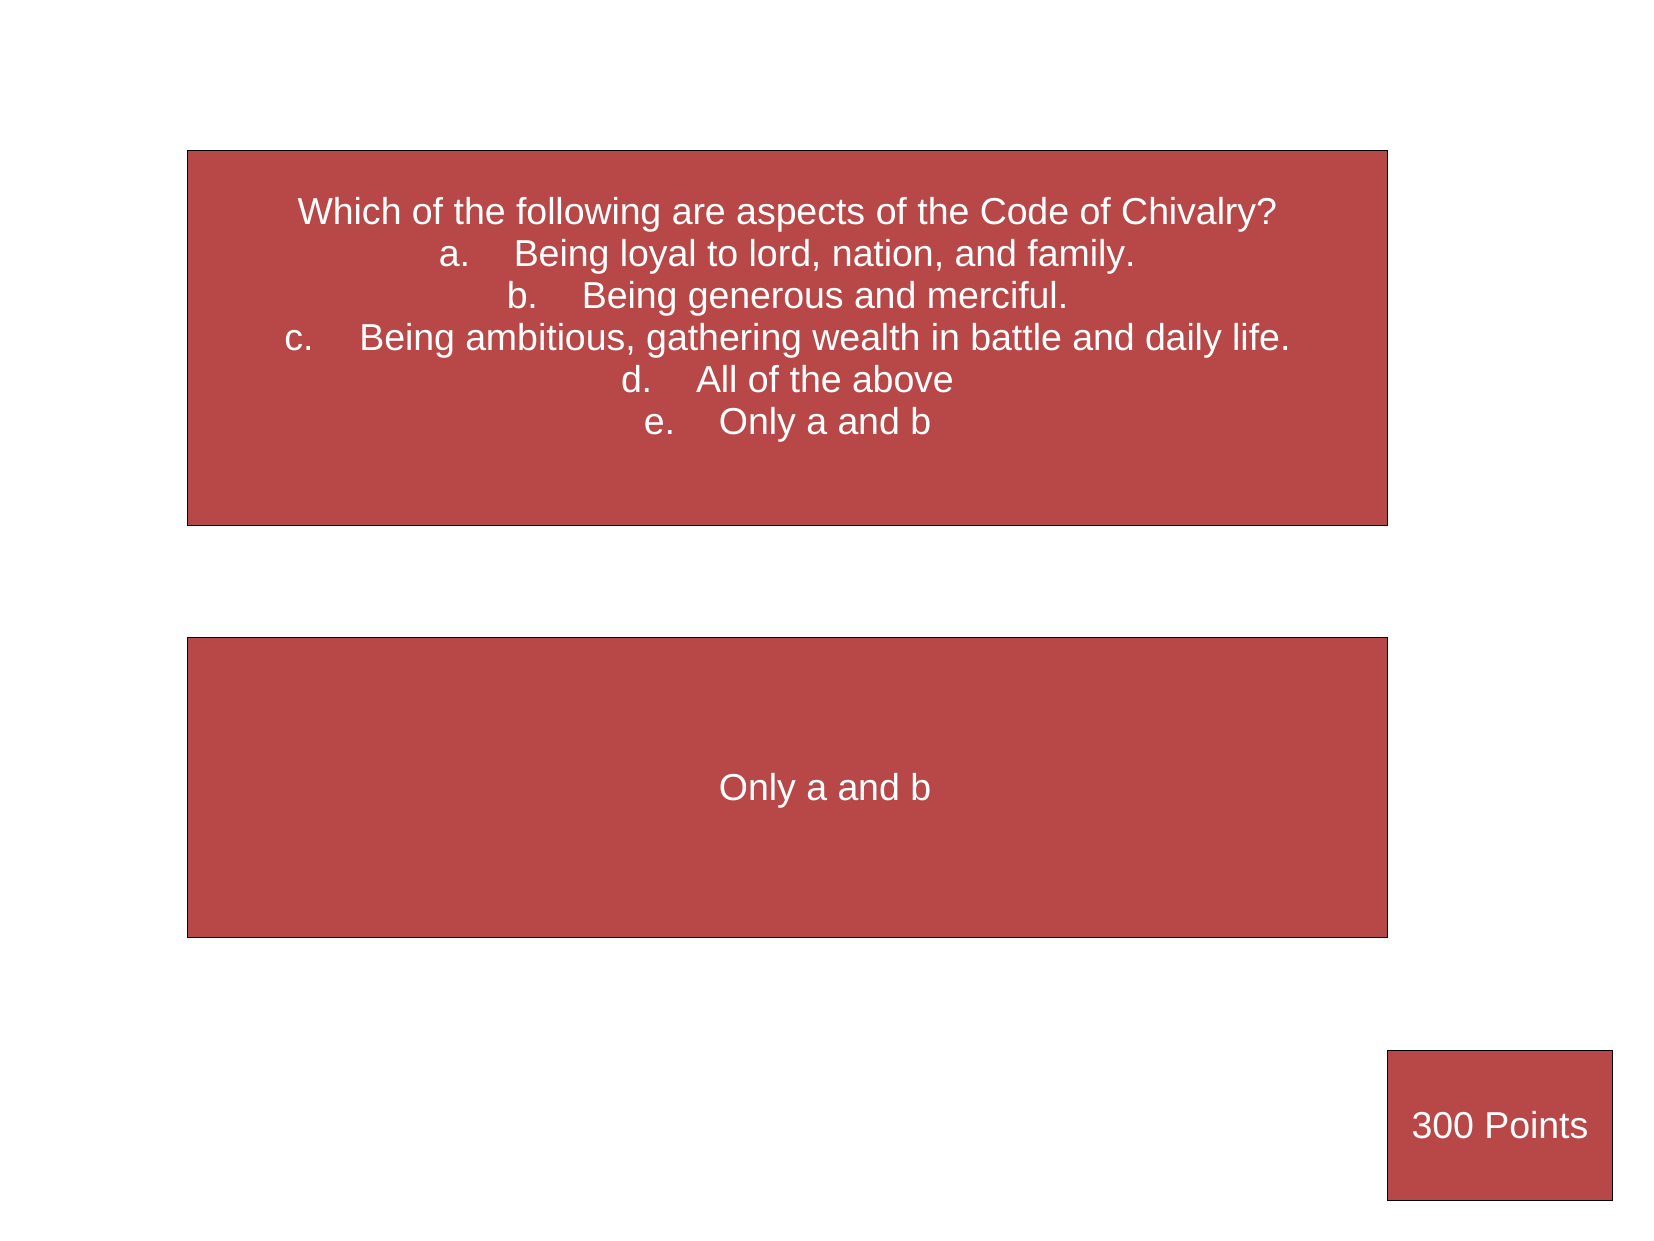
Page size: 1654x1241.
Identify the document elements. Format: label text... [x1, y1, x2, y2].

text_box Only a and b [187, 637, 1388, 938]
text_box Which of the following are aspects of the Code of Chivalry? a. Being loyal to lord, nation, and family. b. Being generous and merciful. c. Being ambitious, gathering wealth in battle and daily life. d. All of the above e. Only a and b [187, 150, 1388, 526]
text_box 300 Points [1387, 1050, 1613, 1201]
